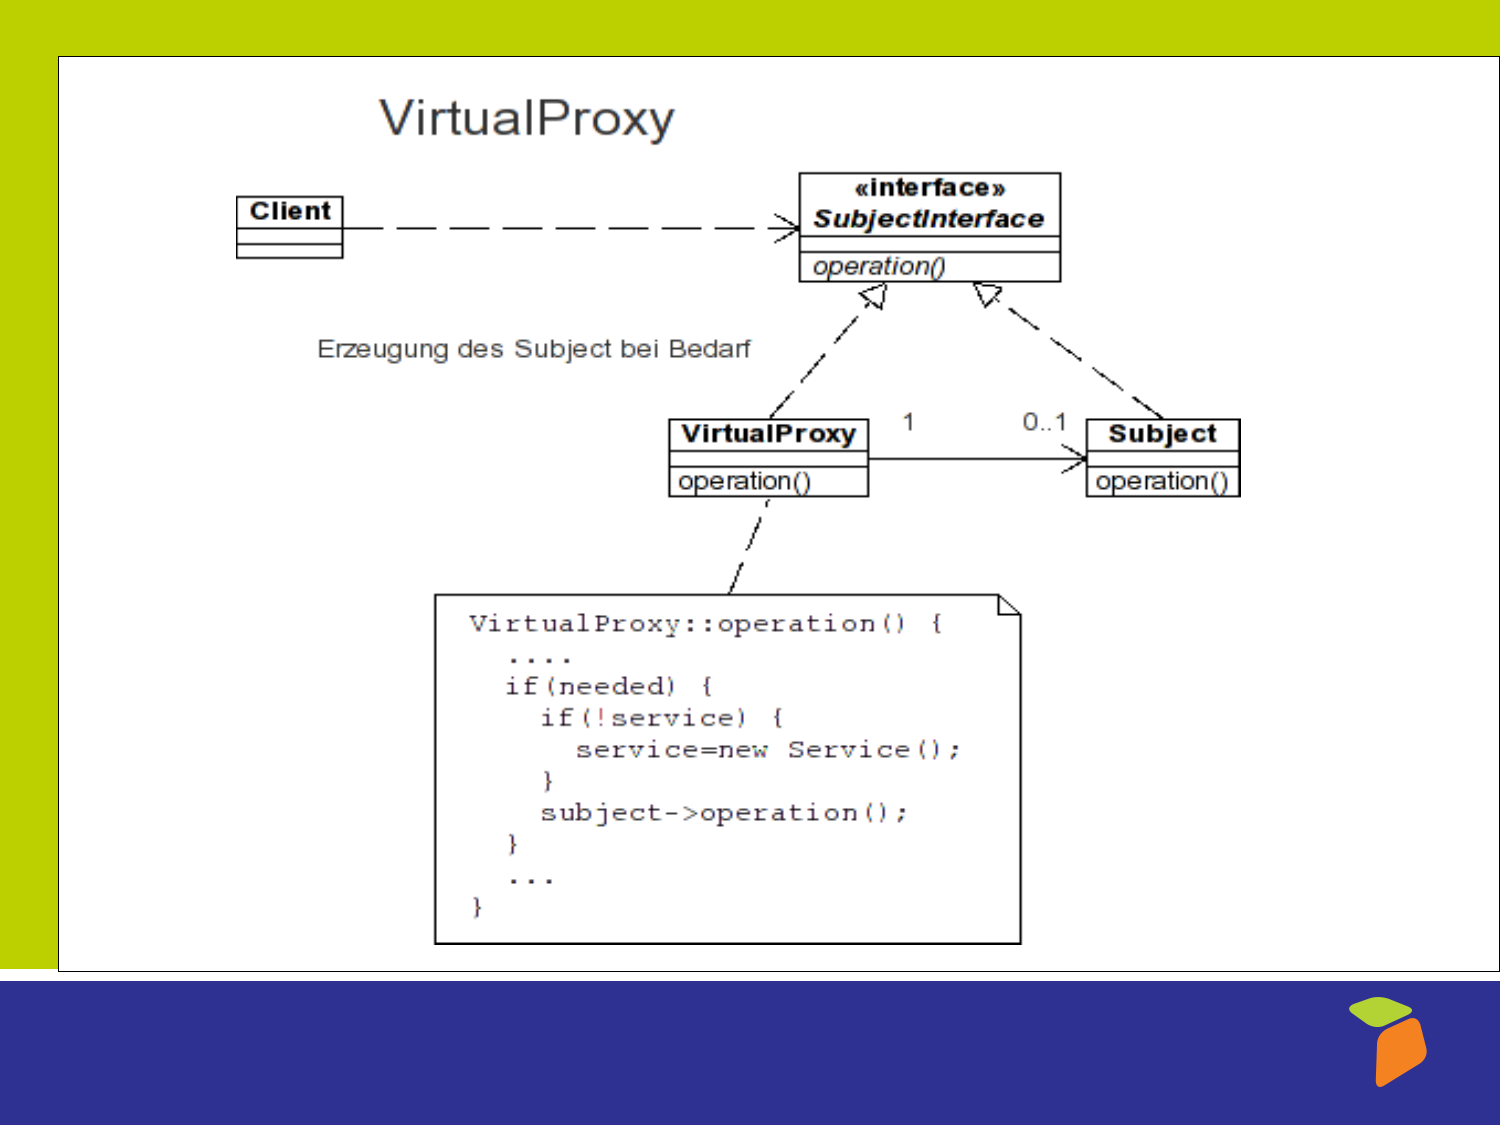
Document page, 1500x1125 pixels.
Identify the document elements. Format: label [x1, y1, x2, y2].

picture [0, 981, 1500, 1125]
text_box [58, 56, 1500, 972]
picture [236, 88, 1241, 945]
